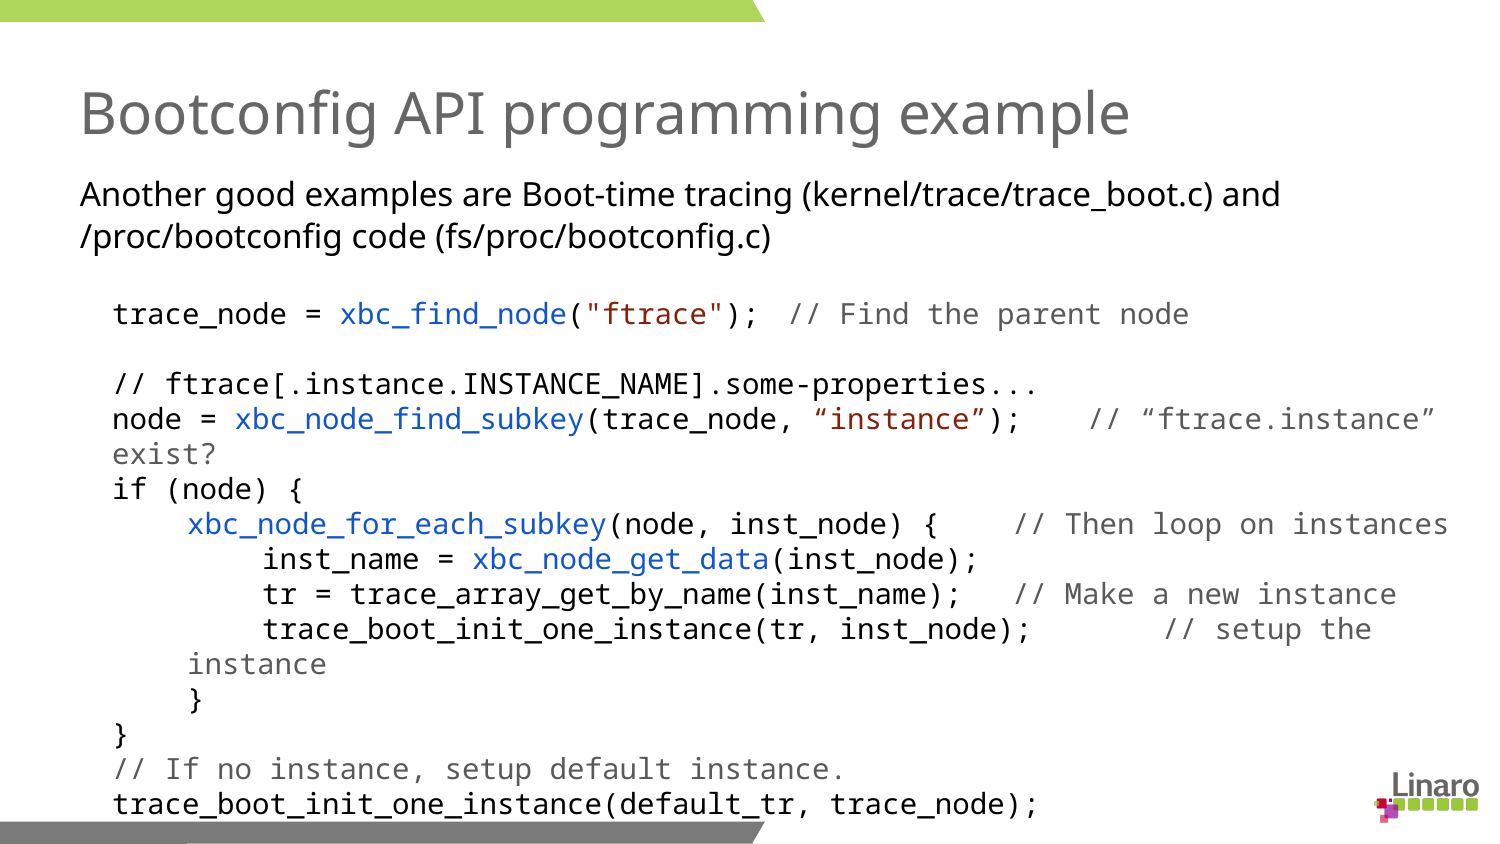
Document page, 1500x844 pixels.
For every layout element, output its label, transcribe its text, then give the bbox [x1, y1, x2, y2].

picture [1470, 770, 1481, 825]
text_box trace_node = xbc_find_node("ftrace"); // Find the parent node // ftrace[.instance.INSTANCE_NAME].some-properties... node = xbc_node_find_subkey(trace_node, “instance”); // “ftrace.instance” exist? if (node) { xbc_node_for_each_subkey(node, inst_node) { // Then loop on instances inst_name = xbc_node_get_data(inst_node); tr = trace_array_get_by_name(inst_name); // Make a new instance trace_boot_init_one_instance(tr, inst_node); // setup the instance } } // If no instance, setup default instance. trace_boot_init_one_instance(default_tr, trace_node); [97, 280, 1470, 836]
list Another good examples are Boot-time tracing (kernel/trace/trace_boot.c) and /proc/bootconfig code (fs/proc/bootconfig.c) [73, 162, 1427, 266]
title Bootconfig API programming example [73, 59, 1427, 162]
